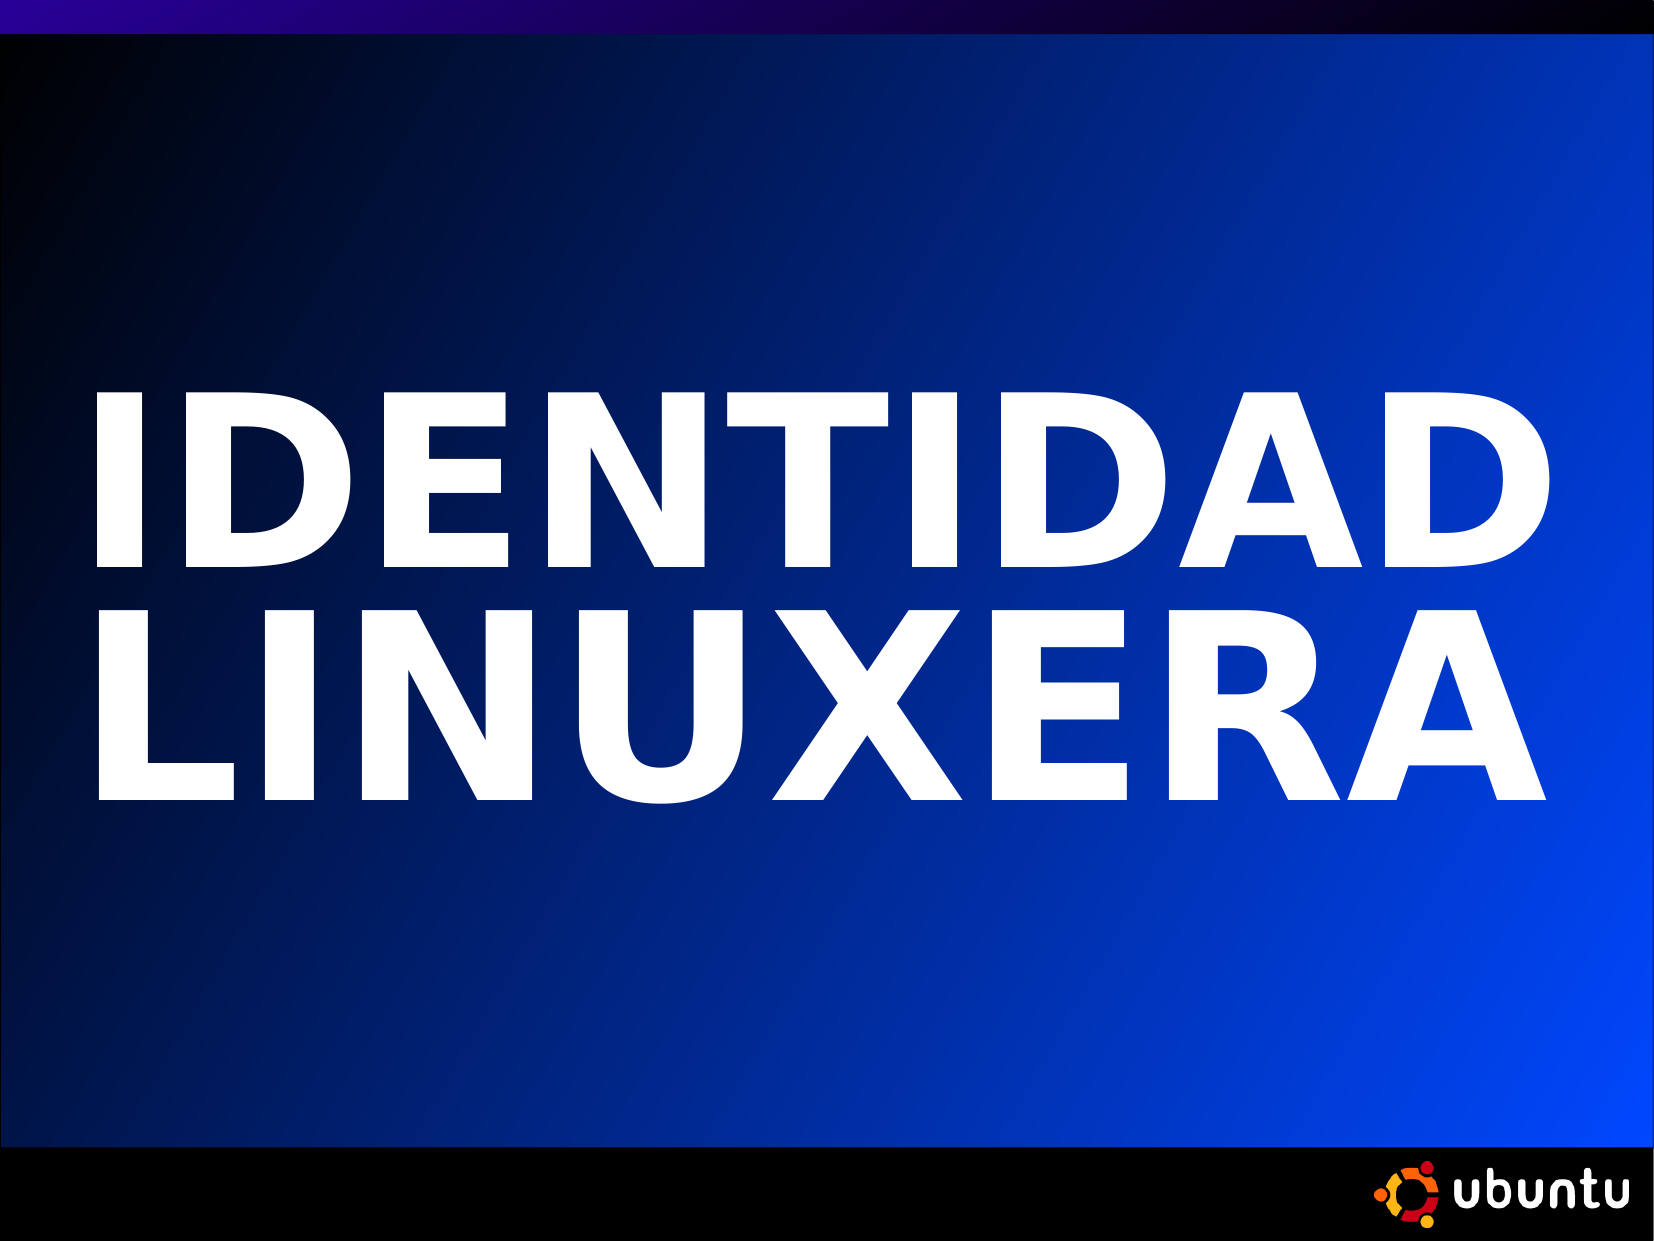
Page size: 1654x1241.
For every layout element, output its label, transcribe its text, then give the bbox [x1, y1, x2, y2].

picture [1374, 1161, 1629, 1228]
text_box LINUXERA [75, 622, 1549, 859]
text_box [0, 0, 1654, 1241]
text_box IDENTIDAD [75, 342, 1563, 622]
